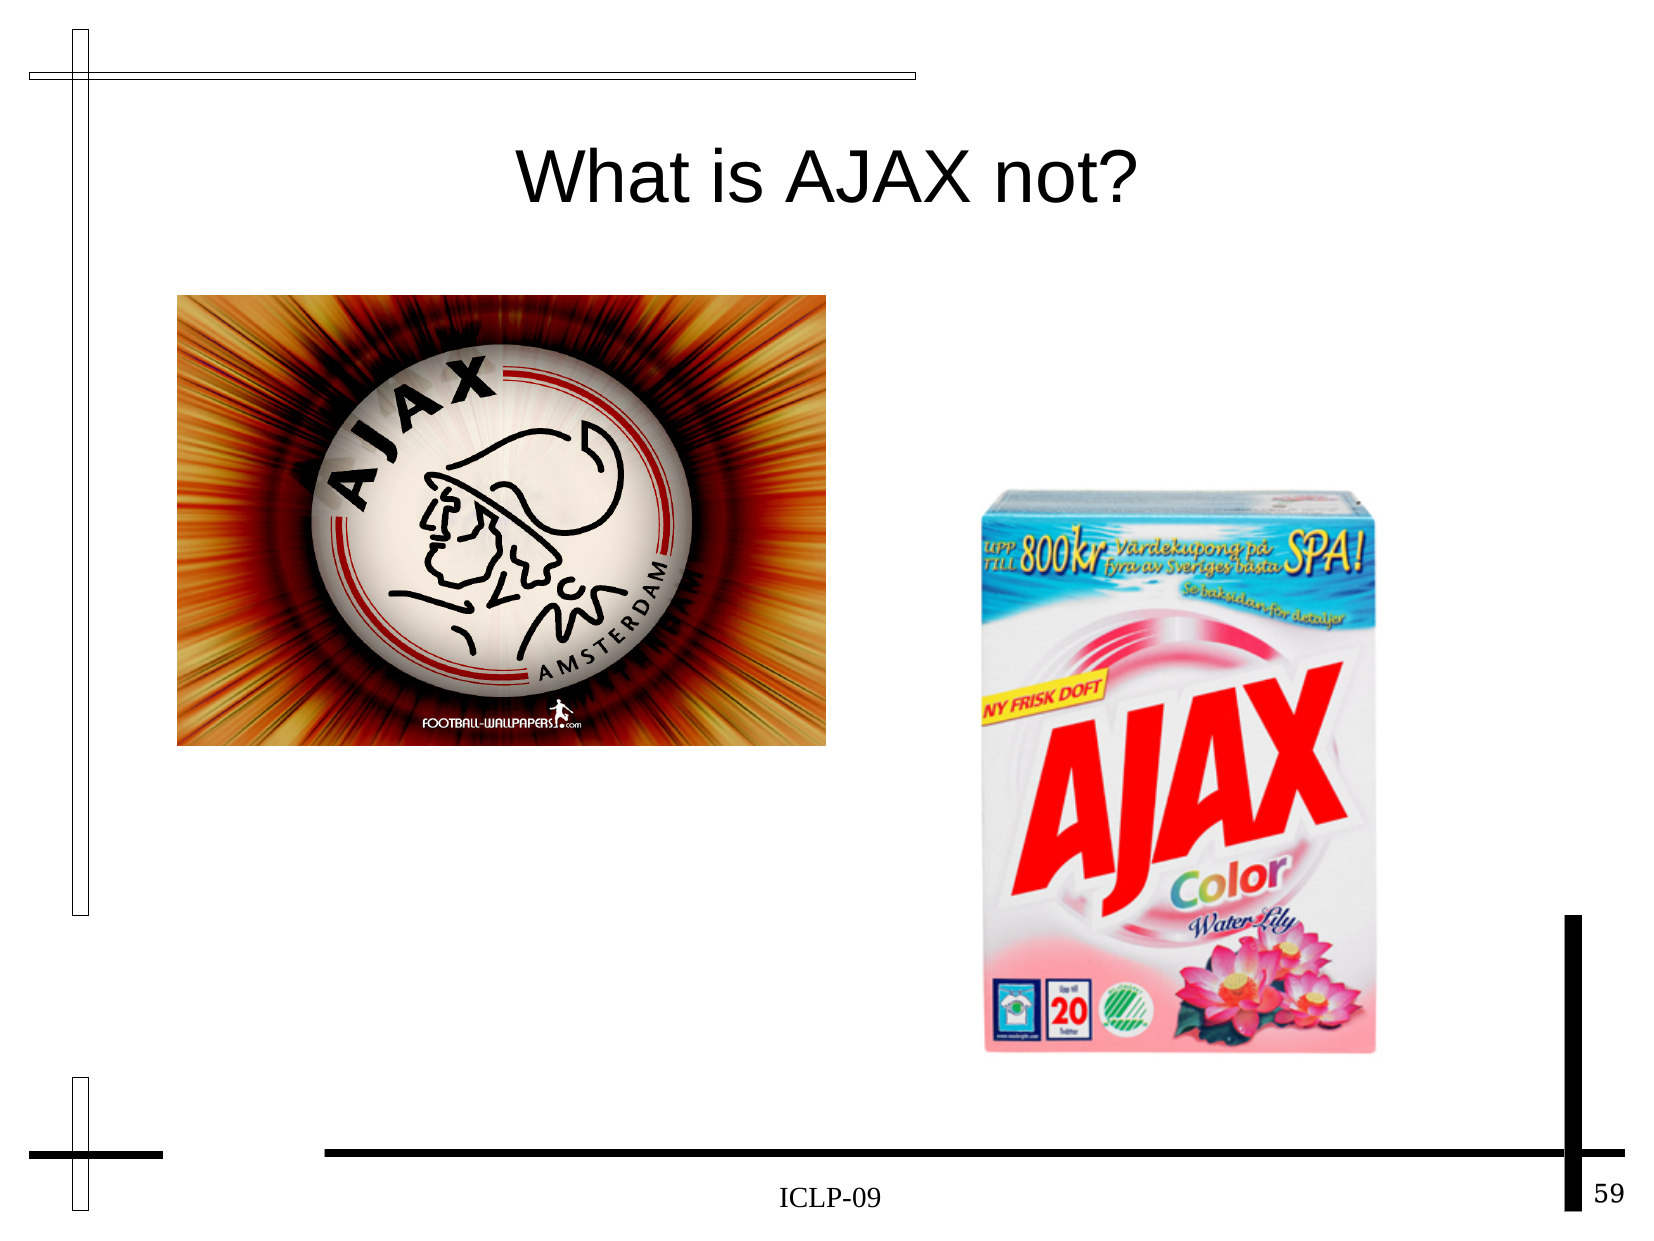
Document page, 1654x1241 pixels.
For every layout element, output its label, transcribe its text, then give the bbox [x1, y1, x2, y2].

picture [944, 461, 1414, 1093]
title What is AJAX not? [121, 88, 1534, 266]
picture [177, 295, 826, 746]
